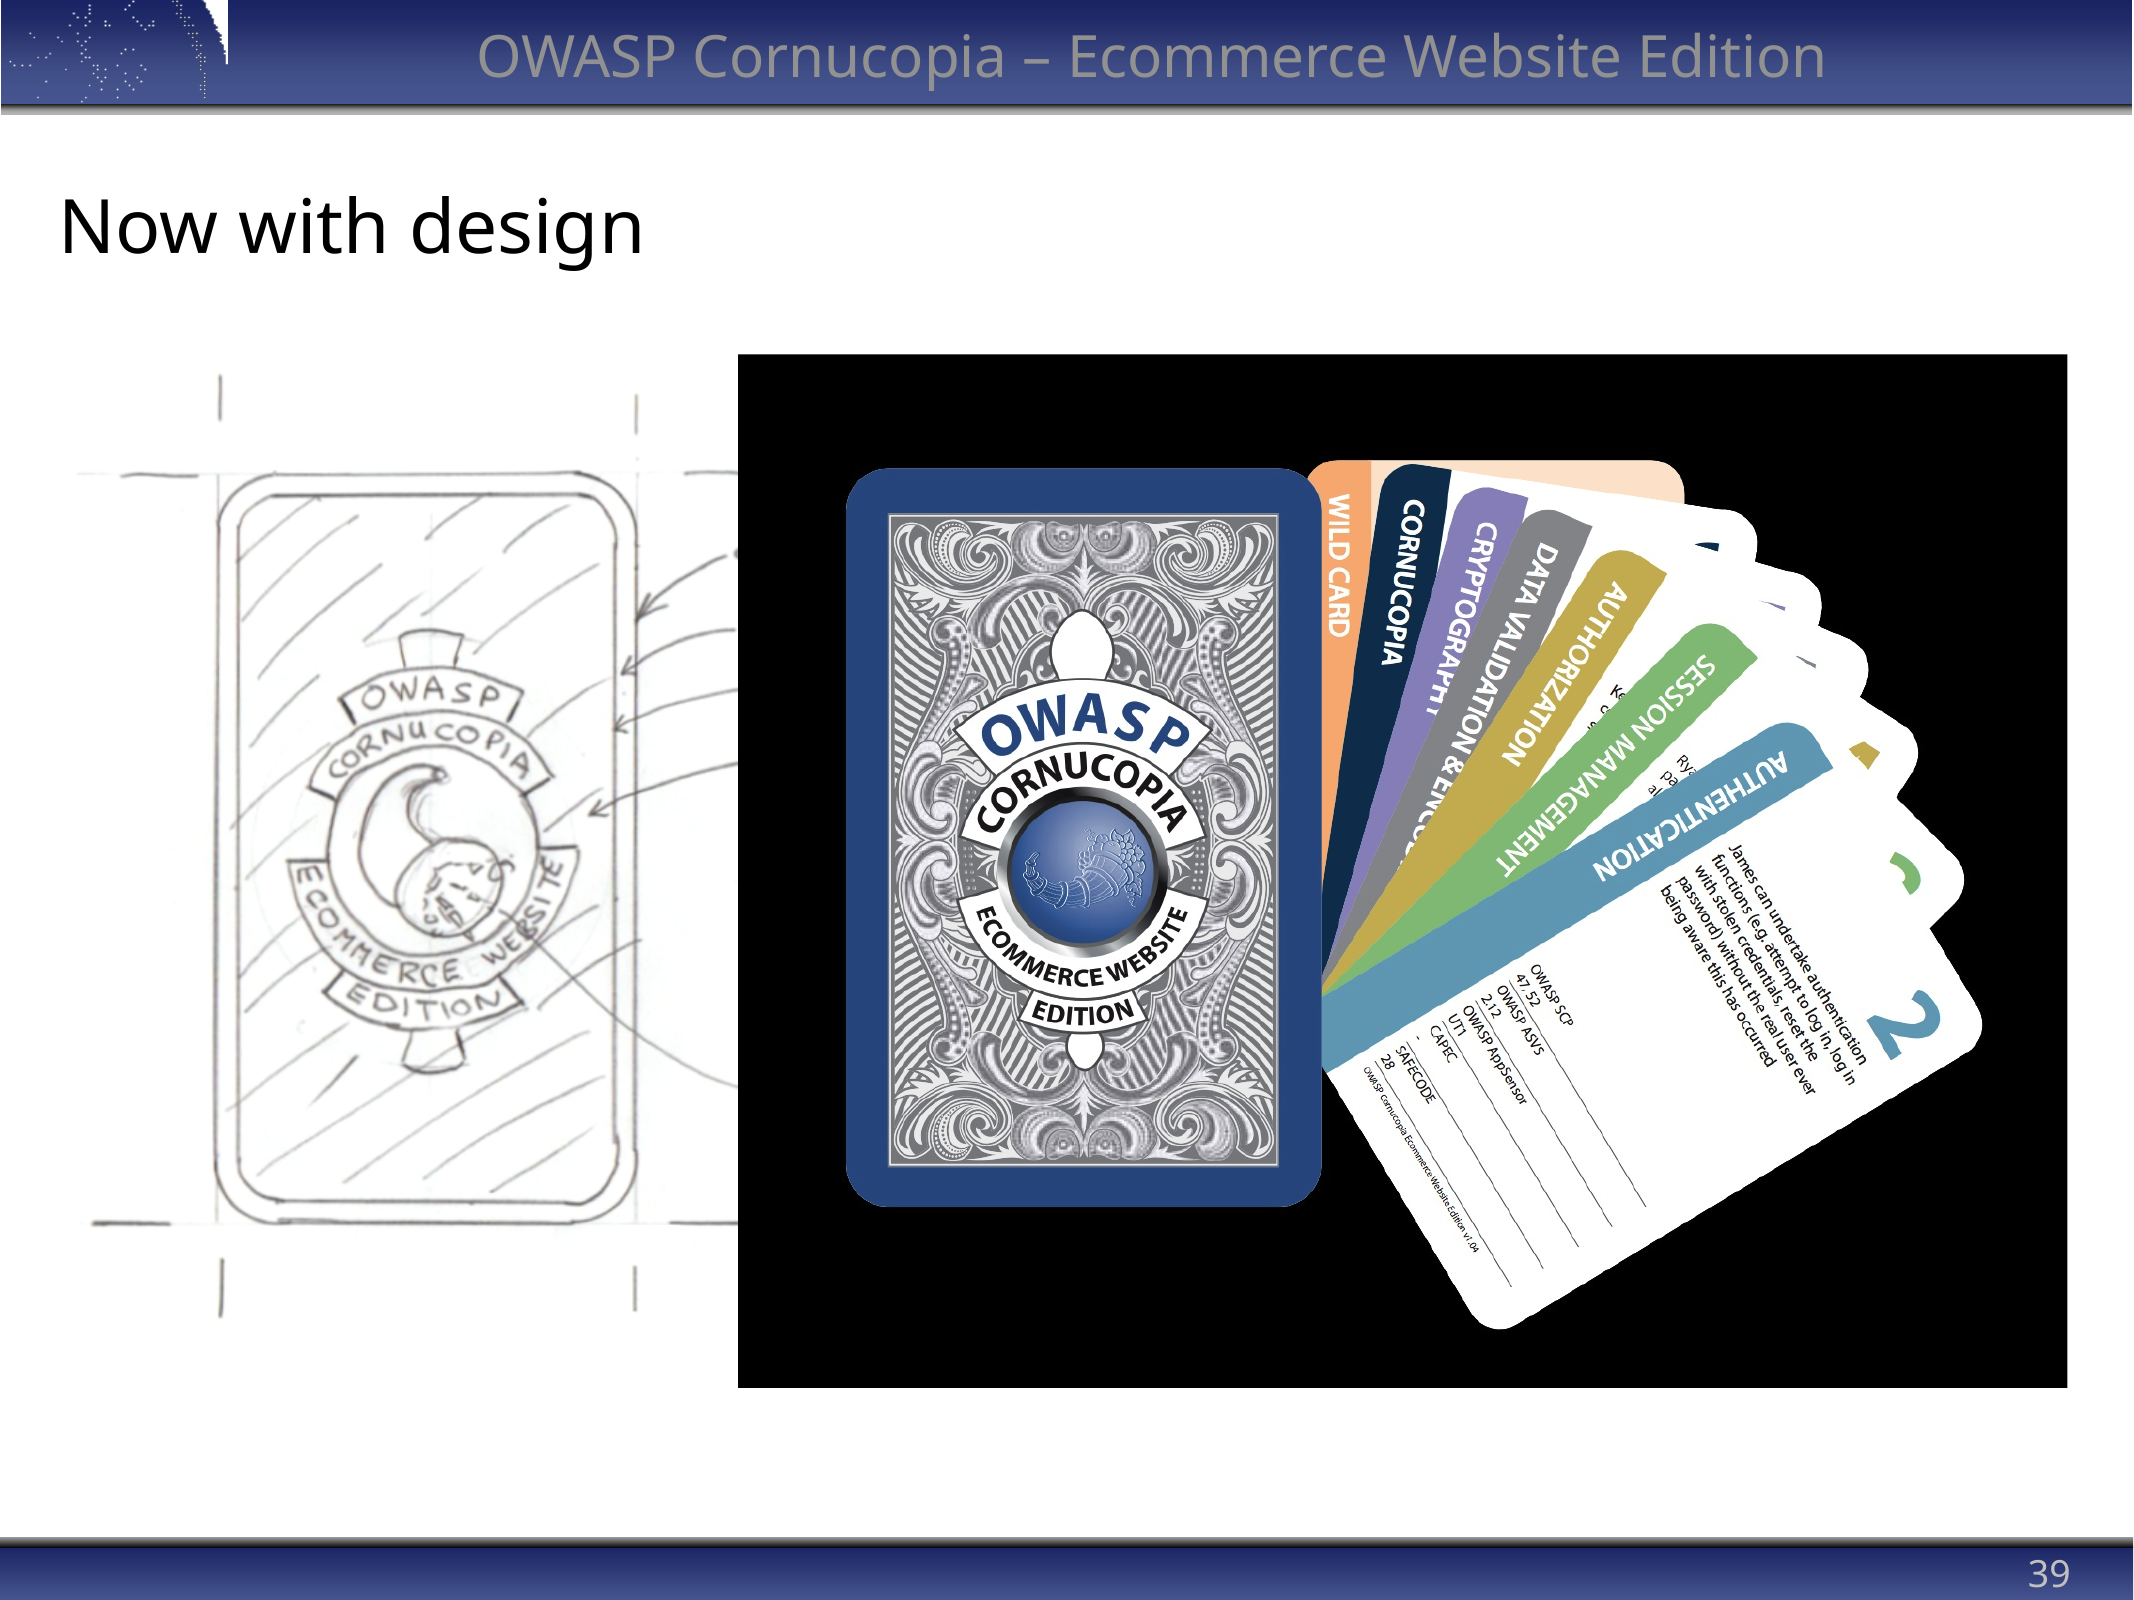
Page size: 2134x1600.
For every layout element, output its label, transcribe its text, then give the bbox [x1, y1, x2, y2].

picture [76, 360, 738, 1346]
list ? [738, 354, 2068, 1388]
picture [841, 447, 1991, 1347]
title Now with design [58, 124, 2126, 325]
